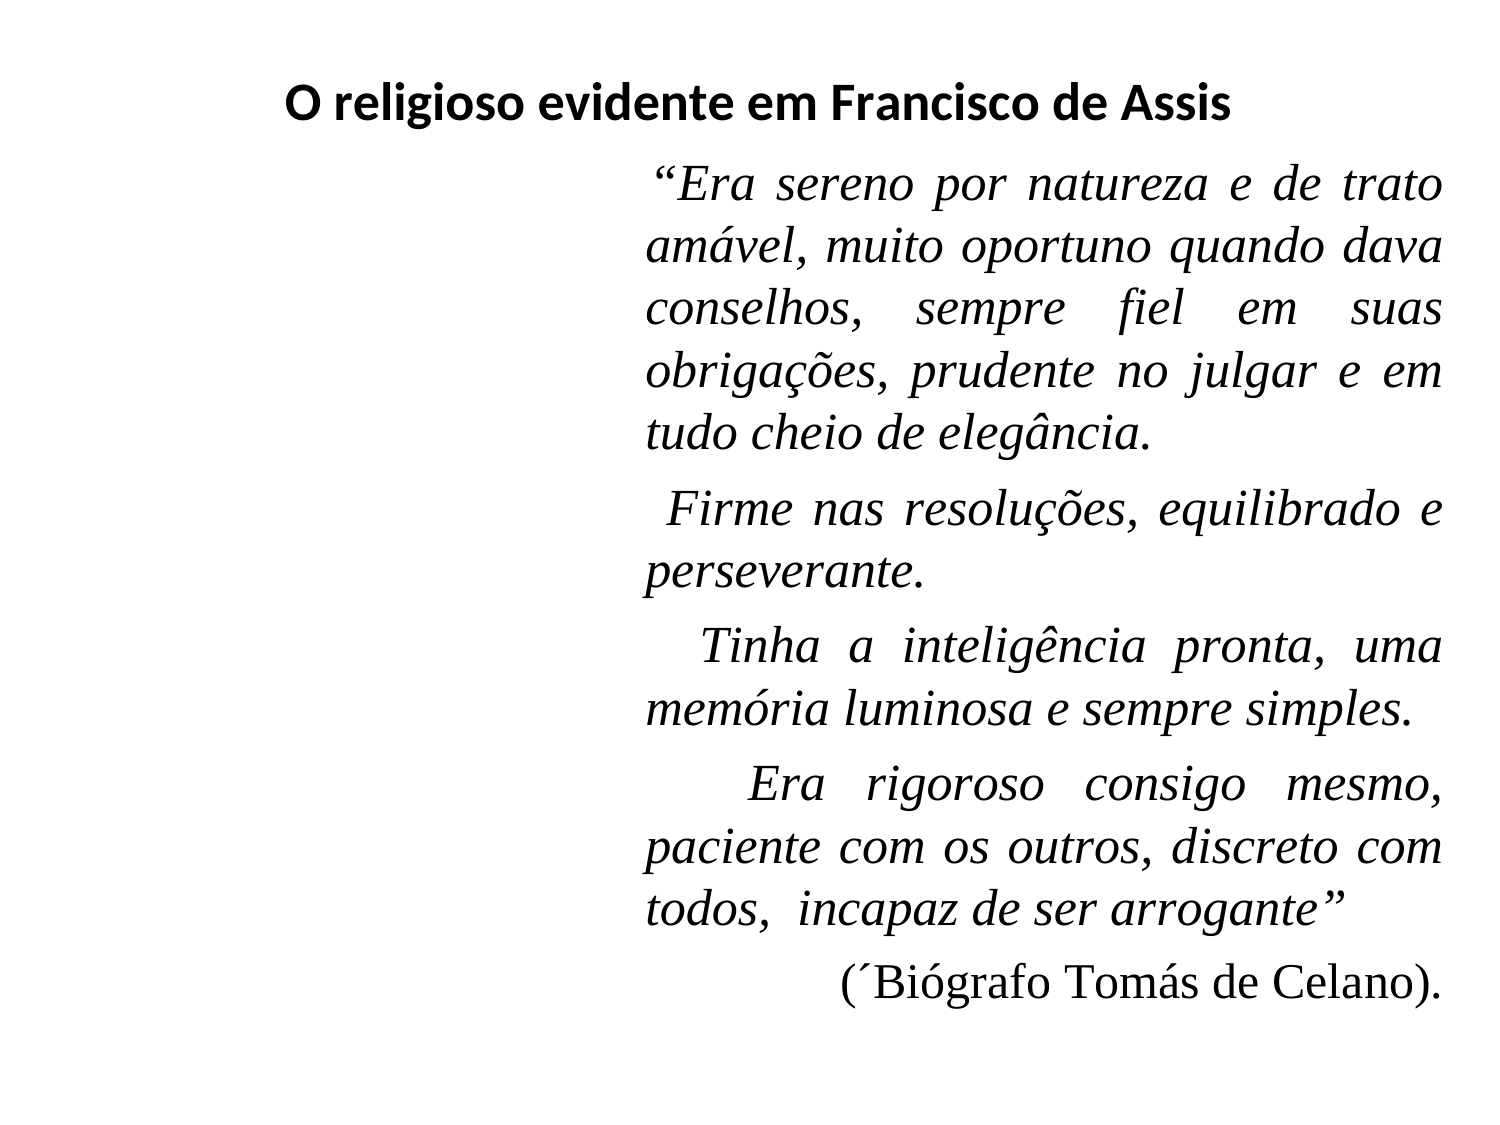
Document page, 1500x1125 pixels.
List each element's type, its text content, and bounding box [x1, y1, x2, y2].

title O religioso evidente em Francisco de Assis [105, 26, 1426, 172]
list “Era sereno por natureza e de trato amável, muito oportuno quando dava conselhos, sempre fiel em suas obrigações, prudente no julgar e em tudo cheio de elegância. Firme nas resoluções, equilibrado e perseverante. Tinha a inteligência pronta, uma memória luminosa e sempre simples. Era rigoroso consigo mesmo, paciente com os outros, discreto com todos, incapaz de ser arrogante” (´Biógrafo Tomás de Celano). [574, 140, 1459, 1079]
